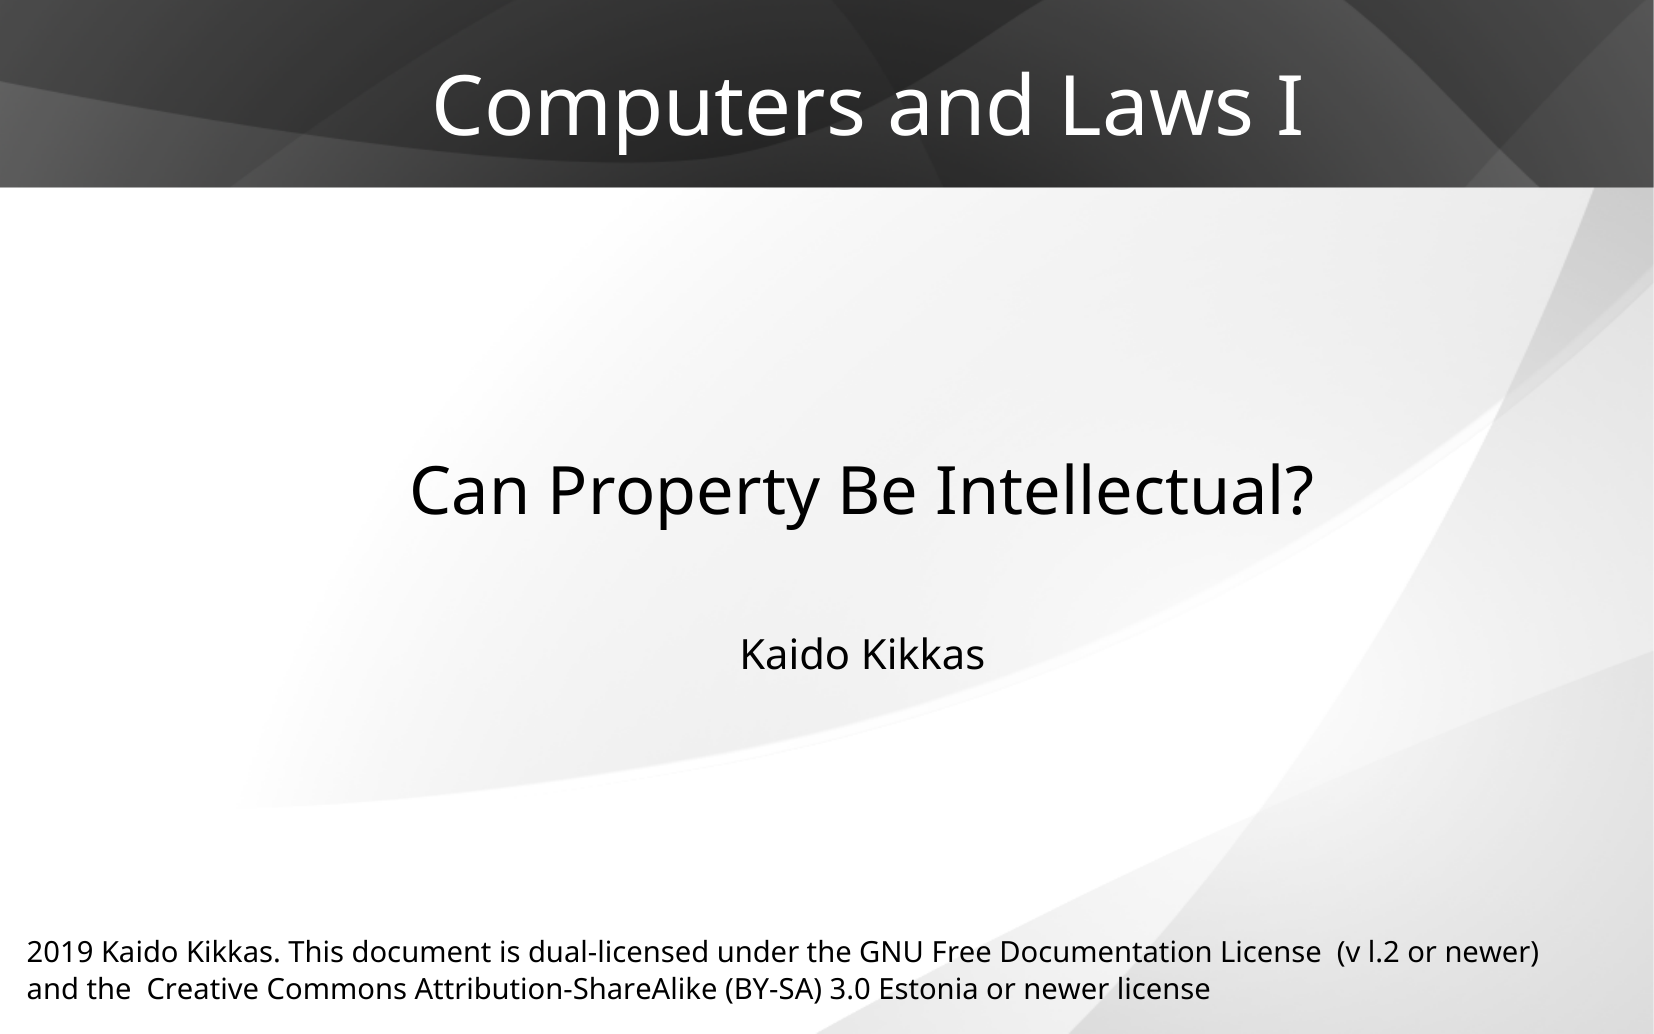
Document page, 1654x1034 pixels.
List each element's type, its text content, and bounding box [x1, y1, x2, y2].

picture [0, 0, 1654, 1034]
title Computers and Laws I [124, 0, 1613, 208]
text_box 2019 Kaido Kikkas. This document is dual-licensed under the GNU Free Documentation License (v l.2 or newer) and the Creative Commons Attribution-ShareAlike (BY-SA) 3.0 Estonia or newer license [11, 925, 1613, 1016]
subtitle Can Property Be Intellectual? Kaido Kikkas [187, 225, 1538, 901]
